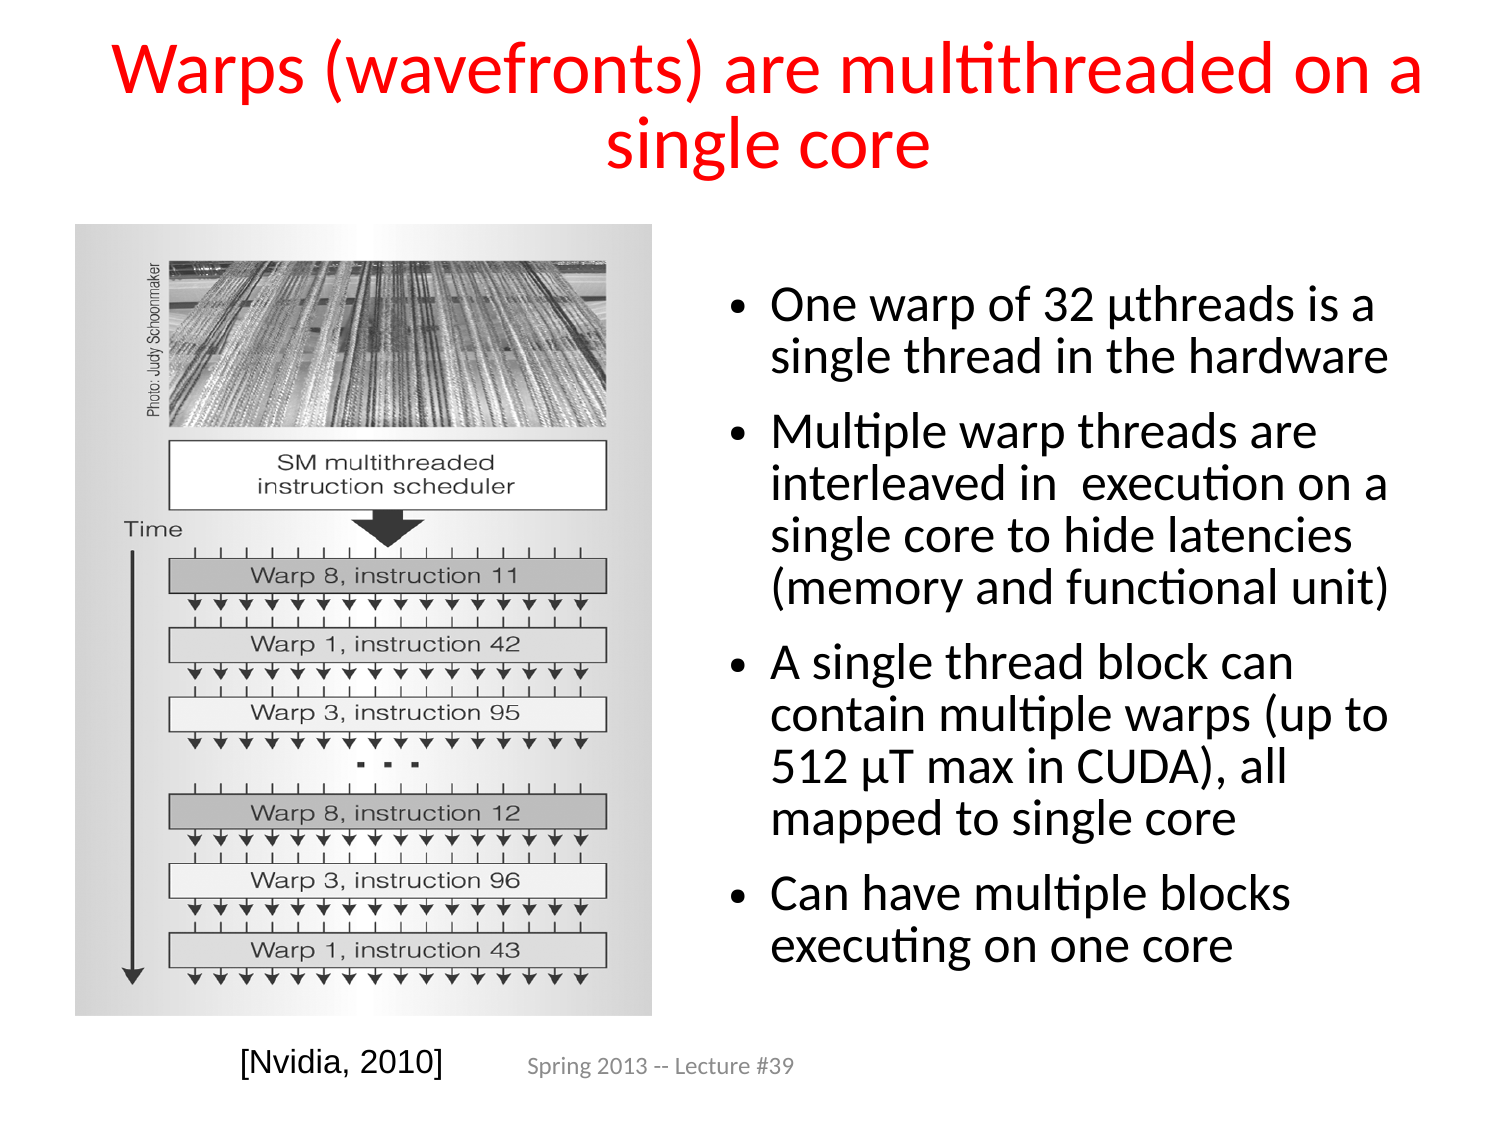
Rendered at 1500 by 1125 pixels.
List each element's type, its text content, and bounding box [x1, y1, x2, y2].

list One warp of 32 µthreads is a single thread in the hardware Multiple warp threads are interleaved in execution on a single core to hide latencies (memory and functional unit) A single thread block can contain multiple warps (up to 512 µT max in CUDA), all mapped to single core Can have multiple blocks executing on one core [700, 275, 1475, 1000]
title Warps (wavefronts) are multithreaded on a single core [75, 25, 1463, 200]
picture [75, 224, 652, 1016]
text_box [Nvidia, 2010] [225, 1032, 459, 1088]
